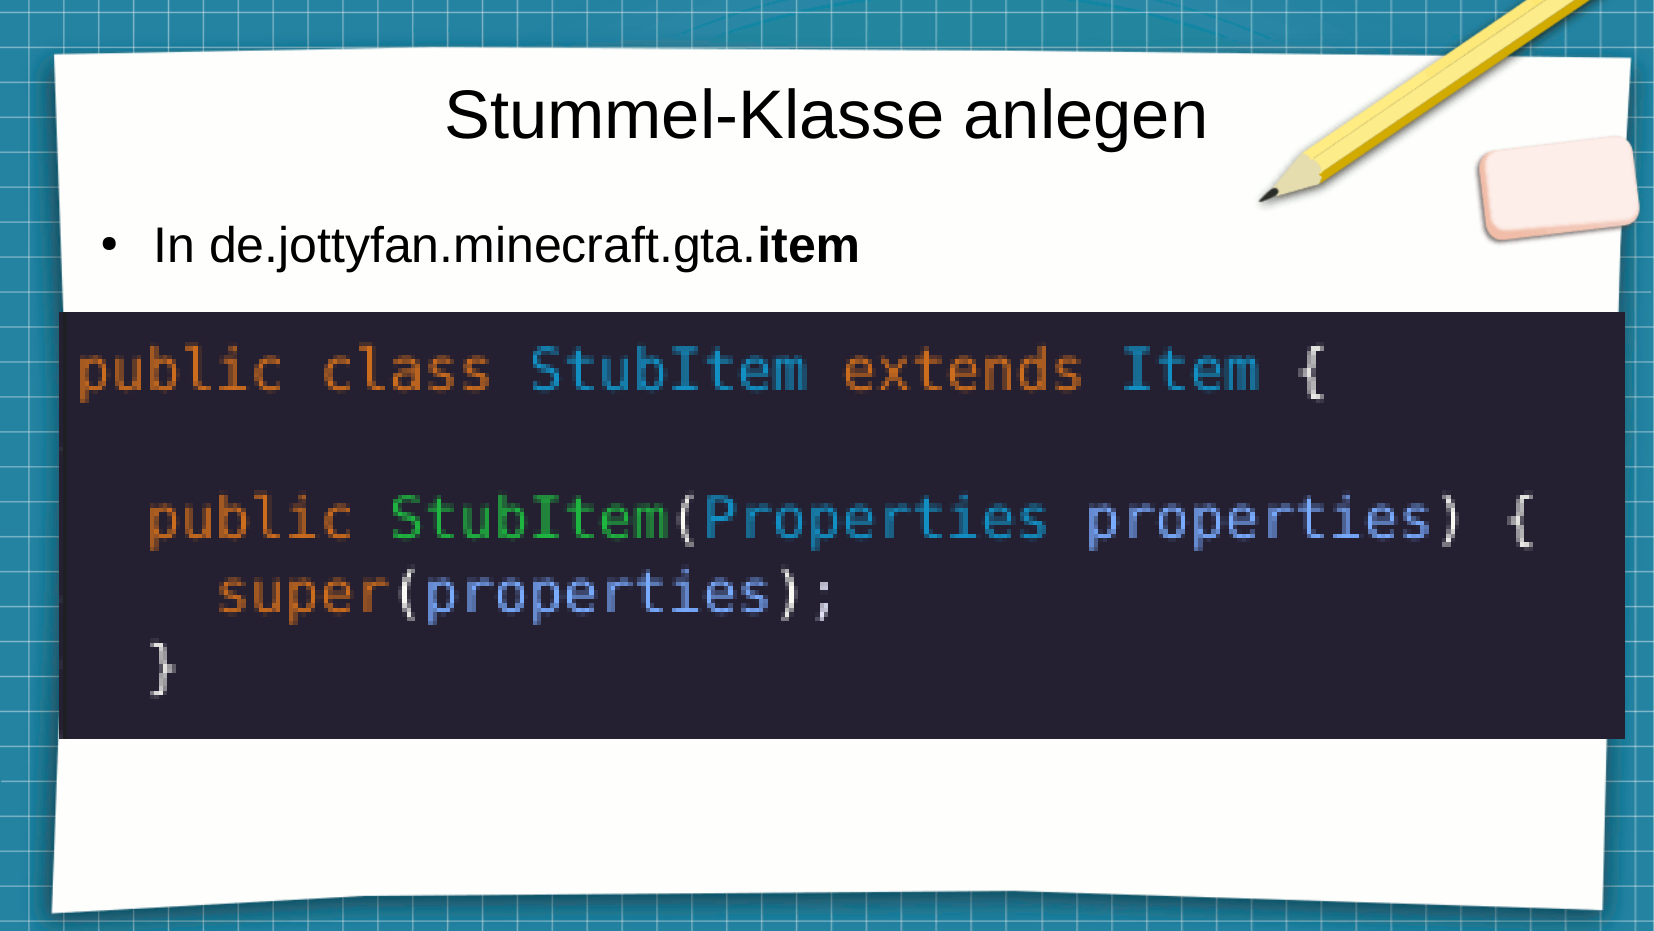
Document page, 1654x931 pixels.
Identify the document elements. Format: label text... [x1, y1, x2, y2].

picture [0, 0, 1654, 931]
title Stummel-Klasse anlegen [82, 37, 1571, 193]
list In de.jottyfan.minecraft.gta.item [82, 217, 1571, 296]
